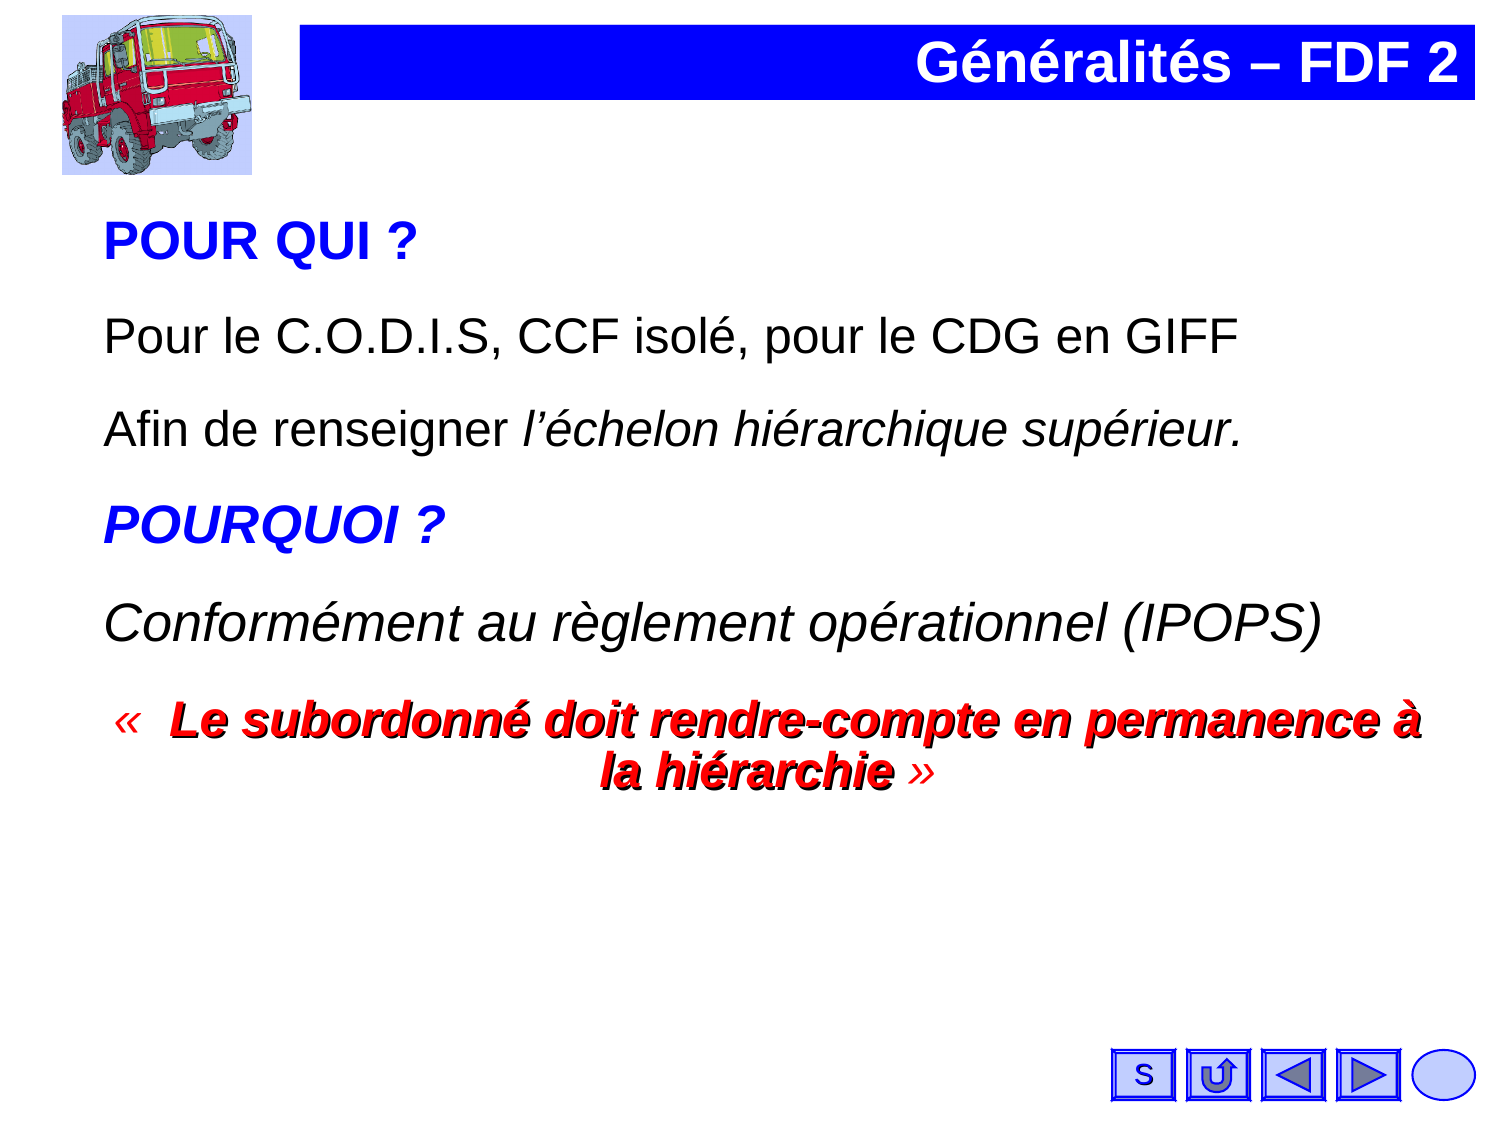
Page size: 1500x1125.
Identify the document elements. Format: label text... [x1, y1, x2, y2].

text_box Généralités – FDF 2 [299, 24, 1475, 100]
text_box [1412, 1050, 1476, 1101]
text_box POUR QUI ? Pour le C.O.D.I.S, CCF isolé, pour le CDG en GIFF Afin de renseigner l’échelon hiérarchique supérieur. POURQUOI ? Conformément au règlement opérationnel (IPOPS) « Le subordonné doit rendre-compte en permanence à la hiérarchie » [88, 206, 1447, 1063]
